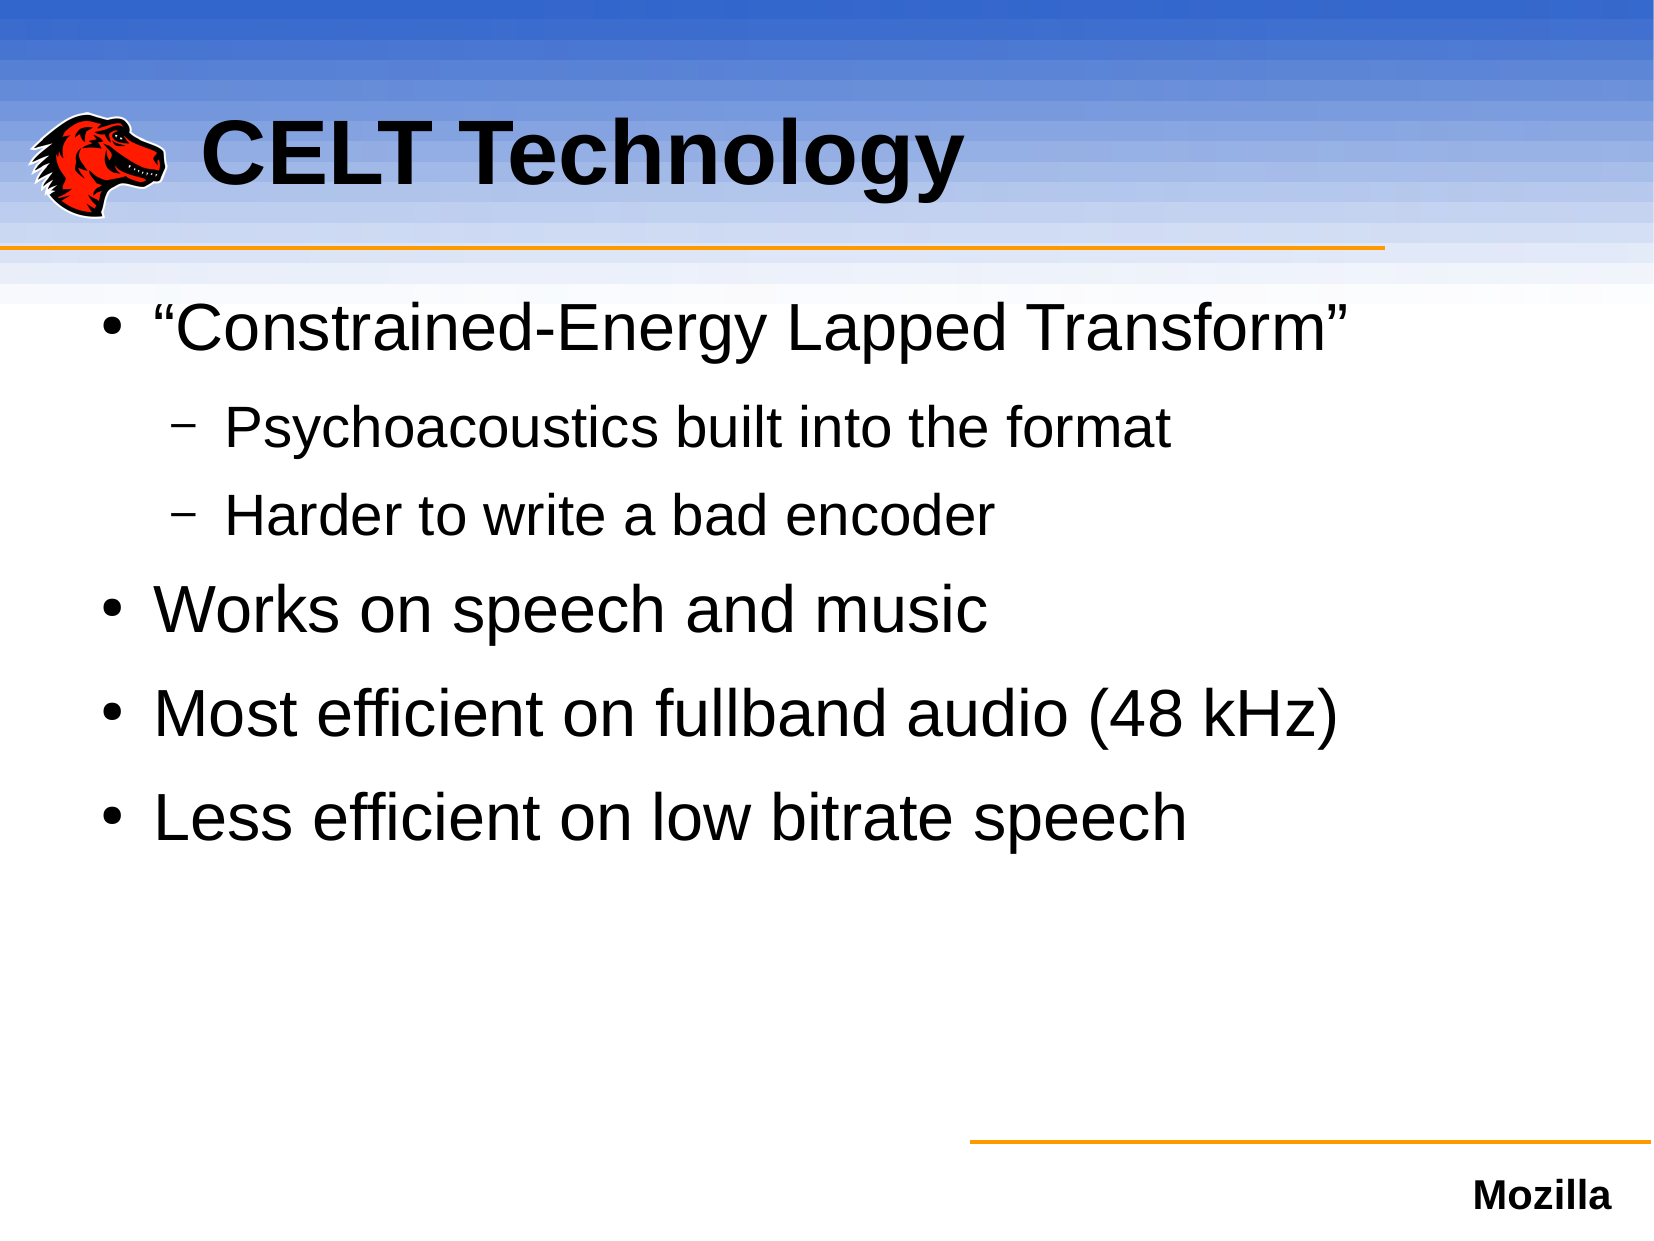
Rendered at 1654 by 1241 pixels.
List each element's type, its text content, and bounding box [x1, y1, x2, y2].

picture [0, 0, 1654, 1241]
title CELT Technology [200, 49, 1571, 257]
list “Constrained-Energy Lapped Transform” Psychoacoustics built into the format Harder to write a bad encoder Works on speech and music Most efficient on fullband audio (48 kHz) Less efficient on low bitrate speech [82, 290, 1538, 1010]
